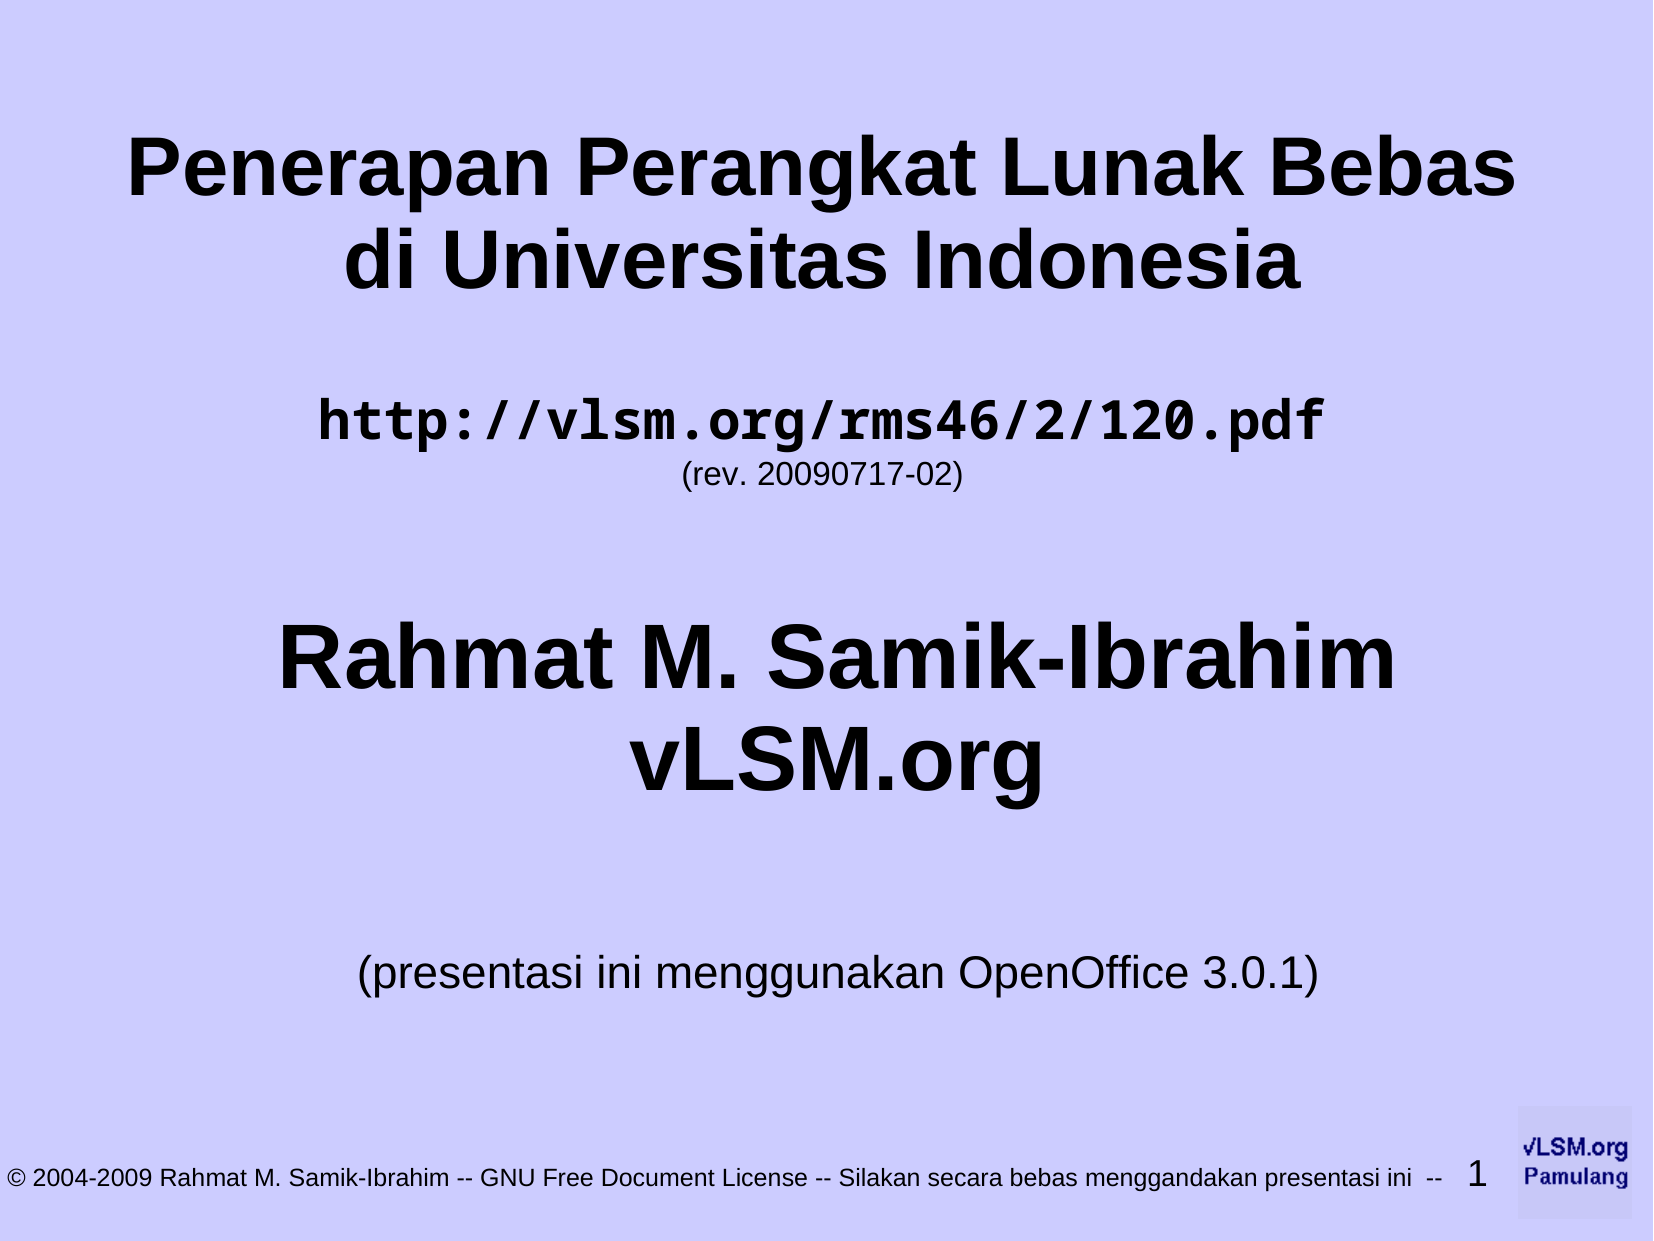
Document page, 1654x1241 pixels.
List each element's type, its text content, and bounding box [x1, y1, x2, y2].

subtitle Rahmat M. Samik-Ibrahim vLSM.org (presentasi ini menggunakan OpenOffice 3.0.1) [83, 550, 1559, 1053]
picture [1518, 1106, 1632, 1219]
title Penerapan Perangkat Lunak Bebas di Universitas Indonesia http://vlsm.org/rms46/2/120.pdf (rev. 20090717-02) [39, 86, 1606, 527]
